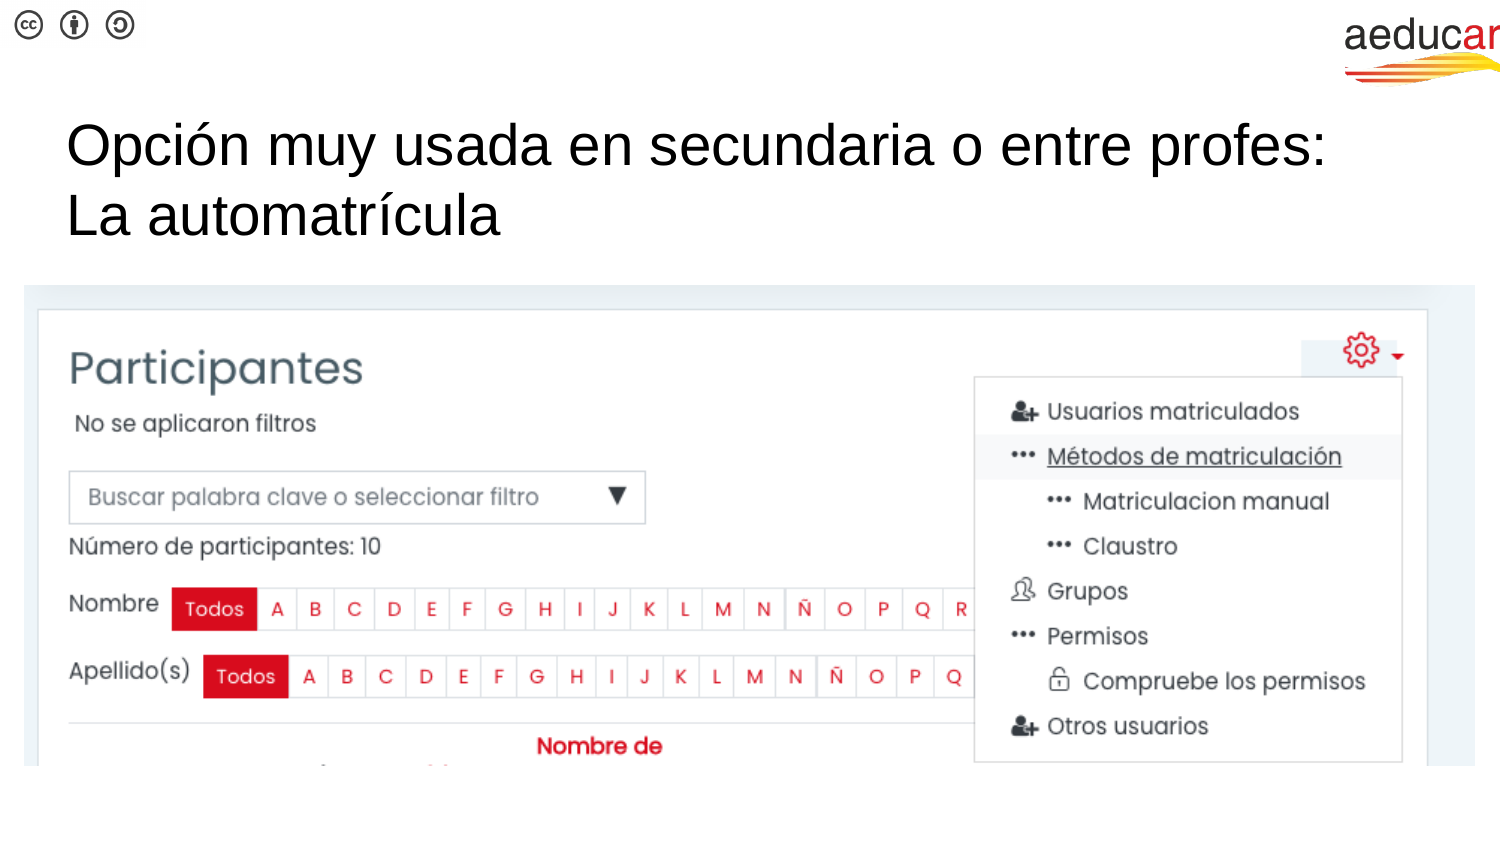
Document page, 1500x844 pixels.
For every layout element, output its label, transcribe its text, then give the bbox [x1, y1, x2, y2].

picture [1344, 0, 1500, 104]
title Opción muy usada en secundaria o entre profes: La automatrícula [51, 92, 1428, 218]
picture [0, 0, 146, 48]
picture [24, 285, 1475, 766]
